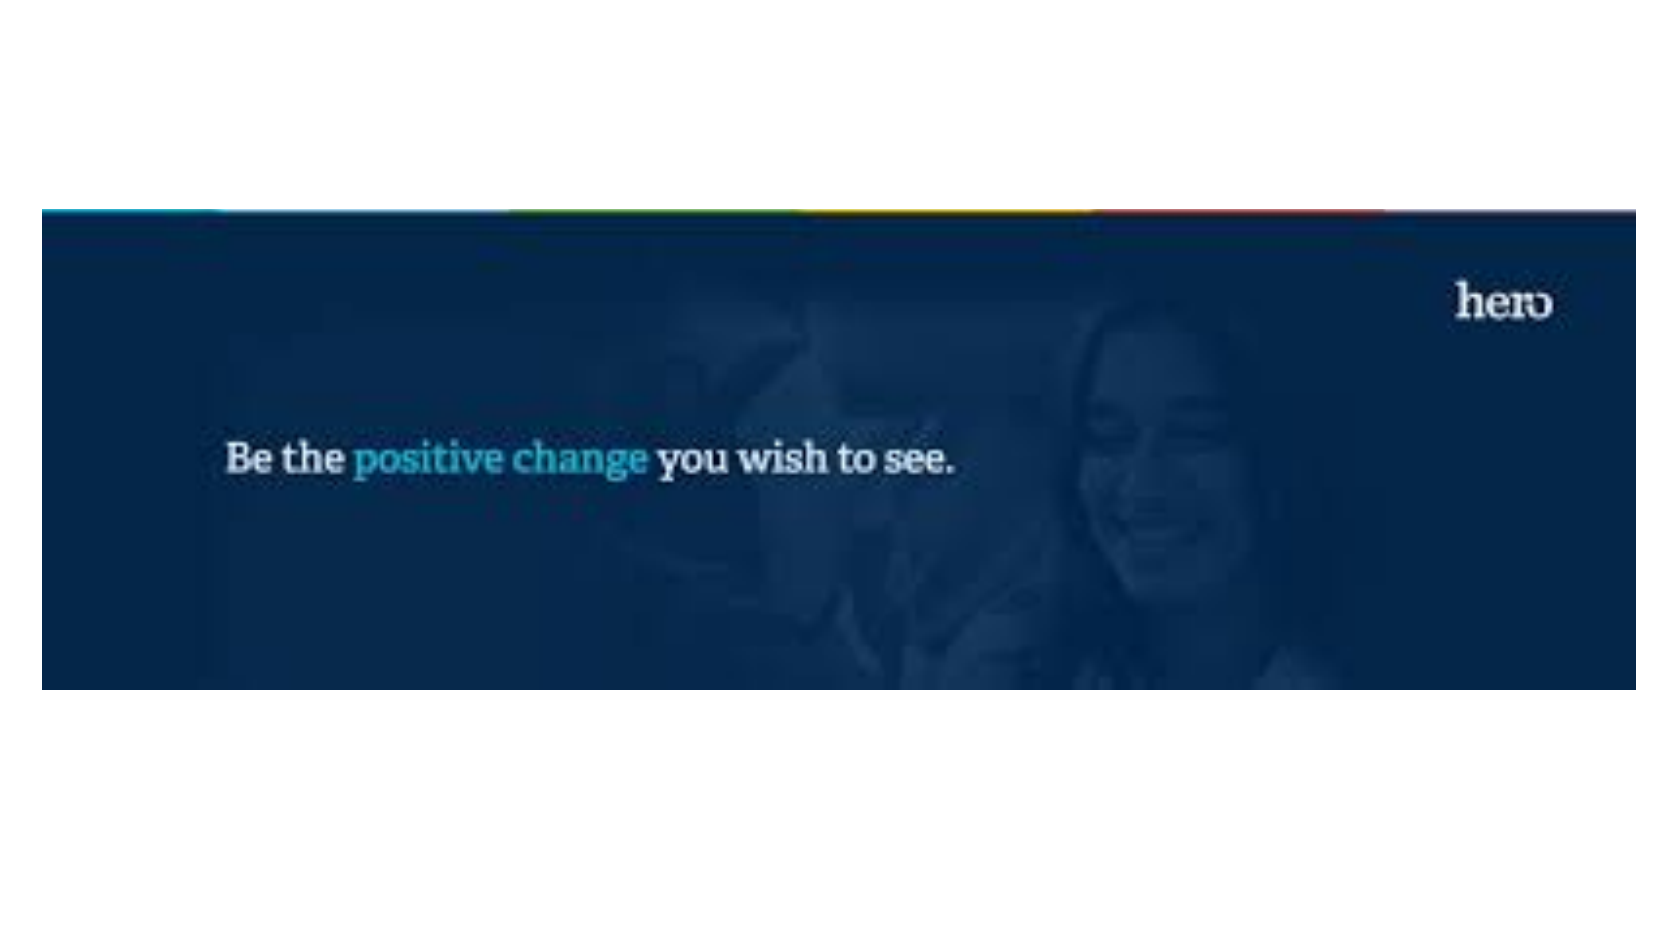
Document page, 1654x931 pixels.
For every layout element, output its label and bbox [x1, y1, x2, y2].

picture [42, 209, 1636, 691]
